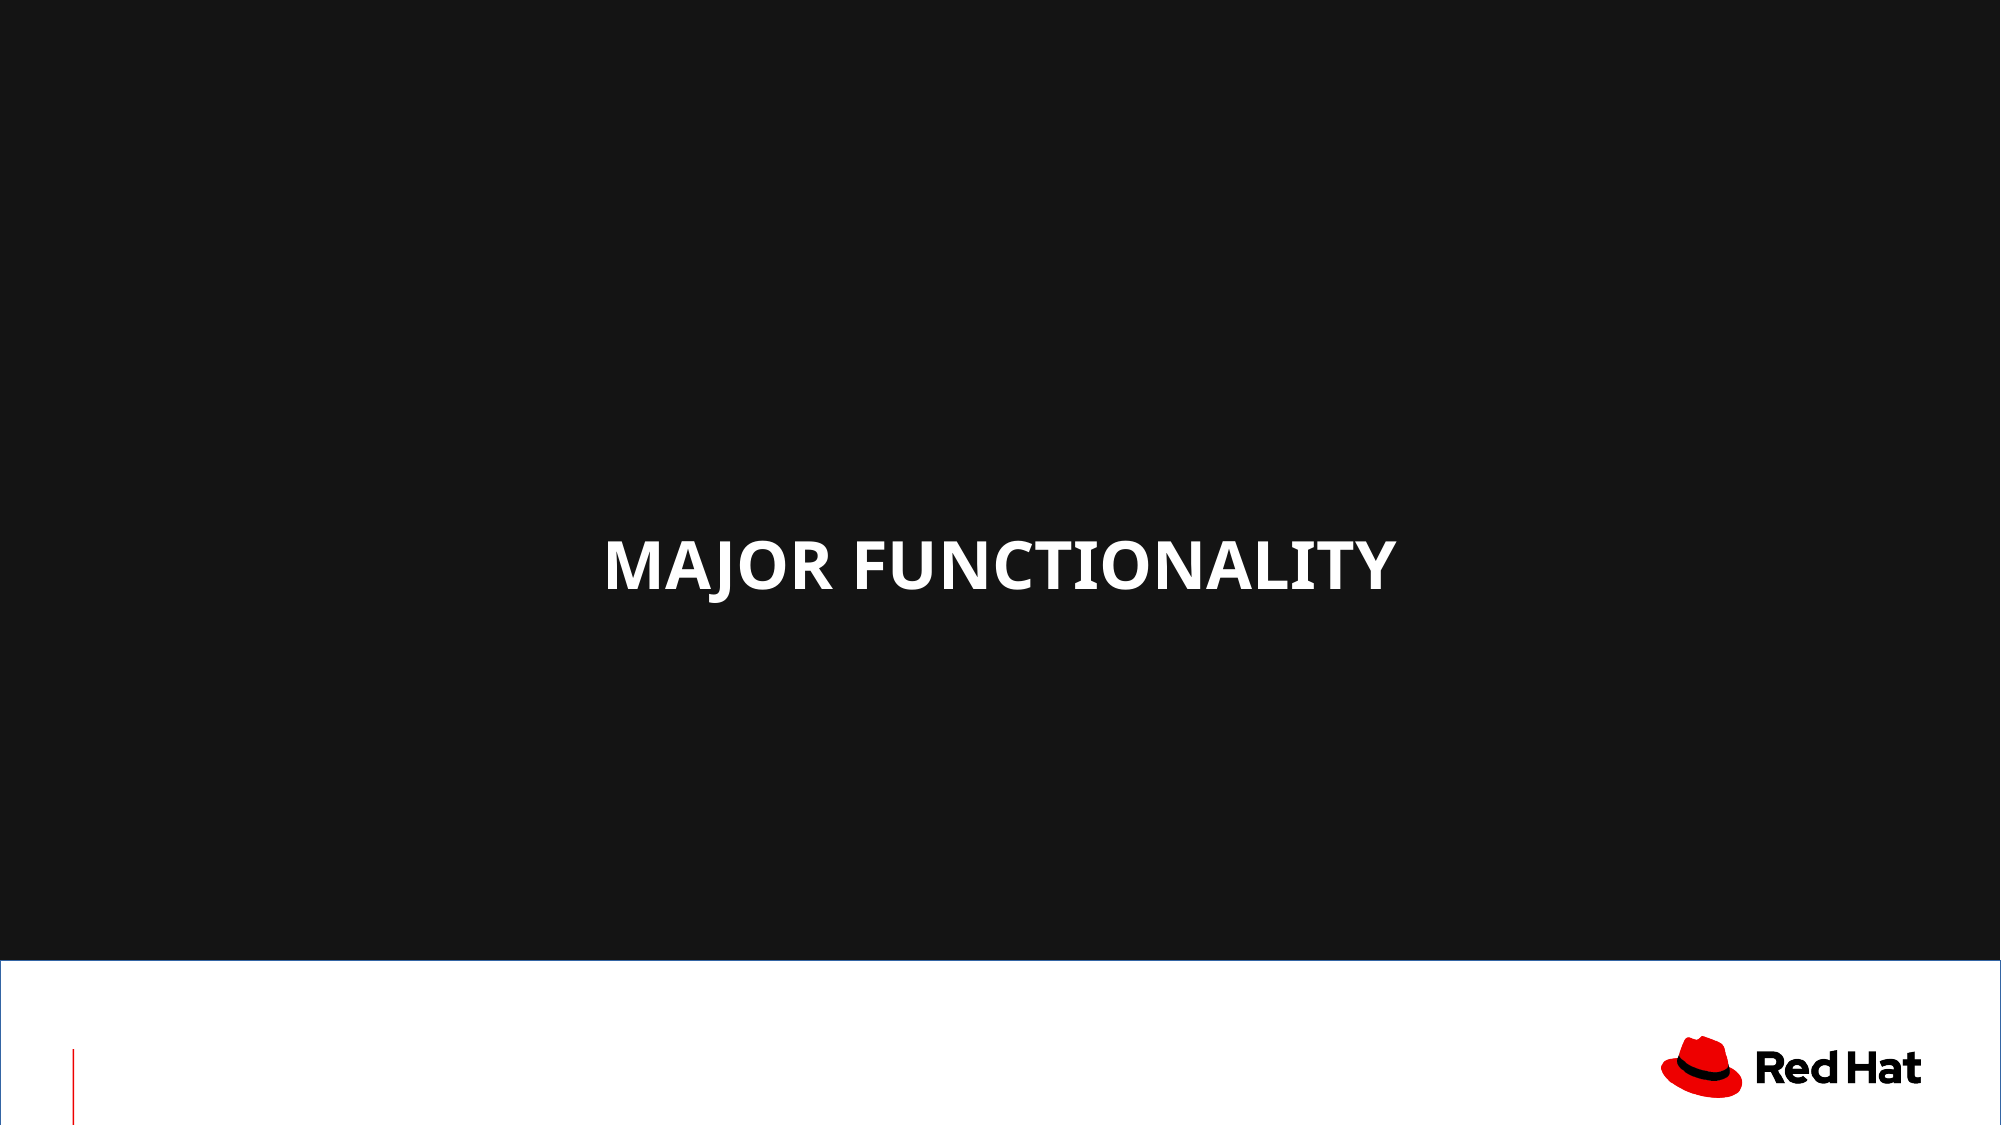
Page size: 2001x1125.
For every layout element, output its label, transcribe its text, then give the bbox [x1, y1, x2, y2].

picture [1661, 1036, 1921, 1098]
title MAJOR FUNCTIONALITY [180, 363, 1820, 762]
